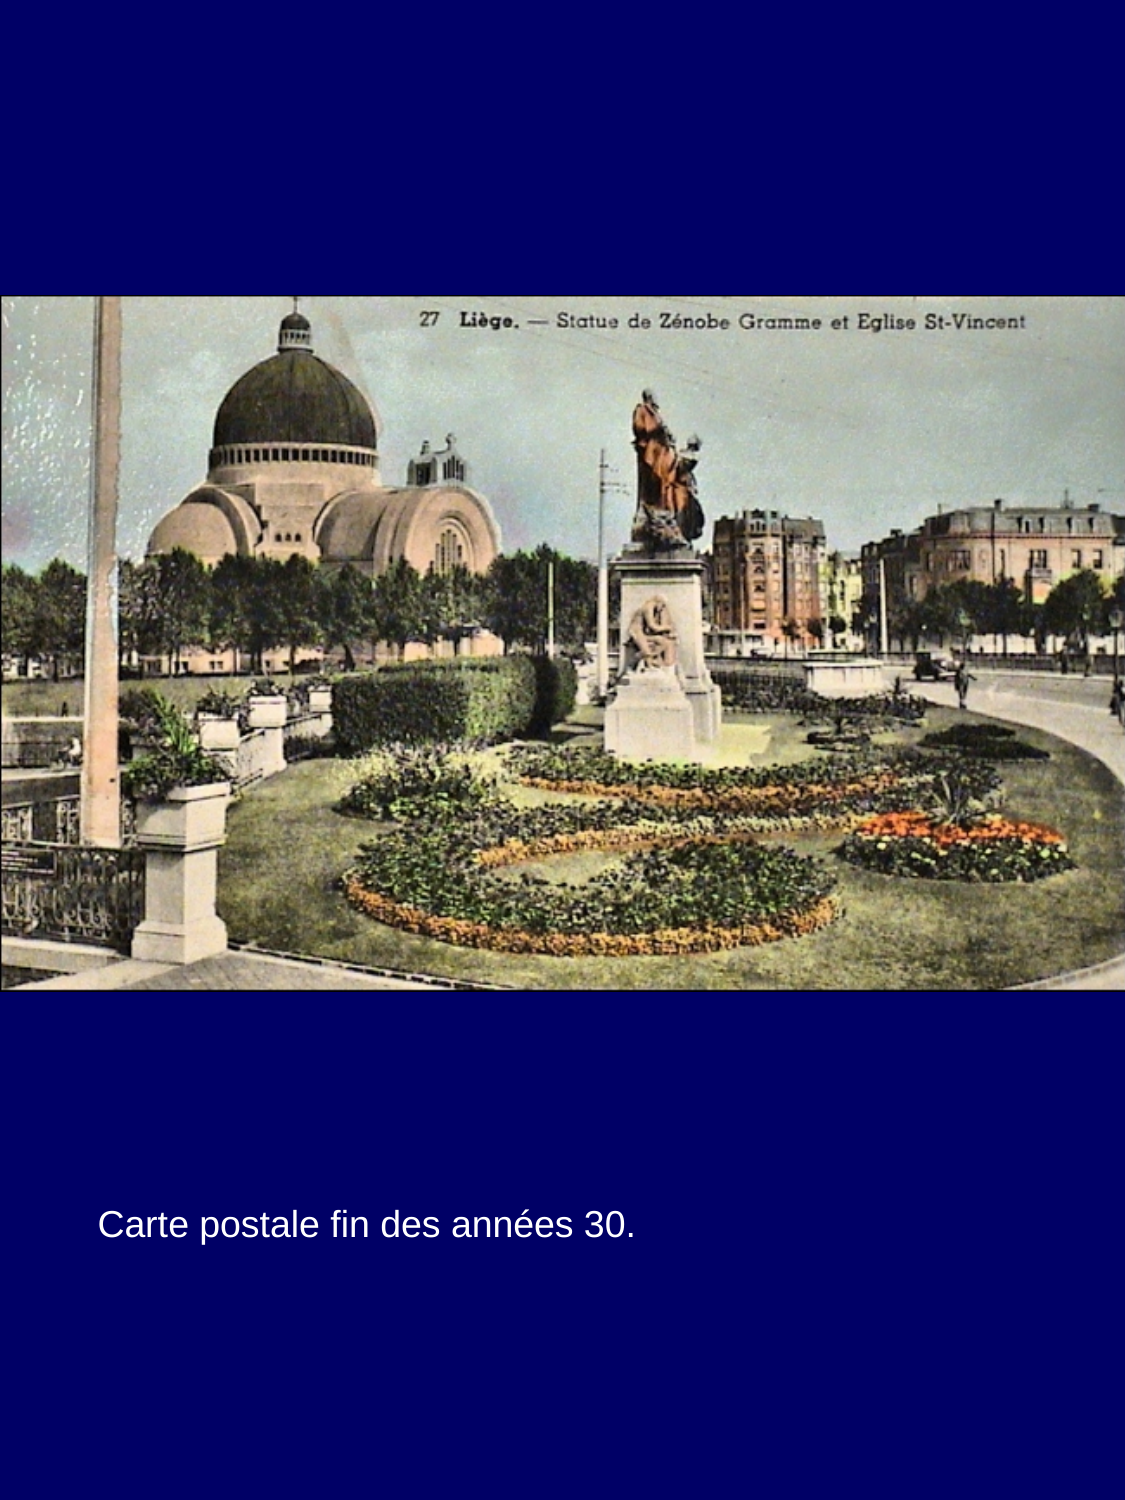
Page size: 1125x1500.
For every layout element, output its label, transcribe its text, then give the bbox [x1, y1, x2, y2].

text_box Carte postale fin des années 30. [82, 1192, 1004, 1250]
picture [0, 295, 1125, 993]
